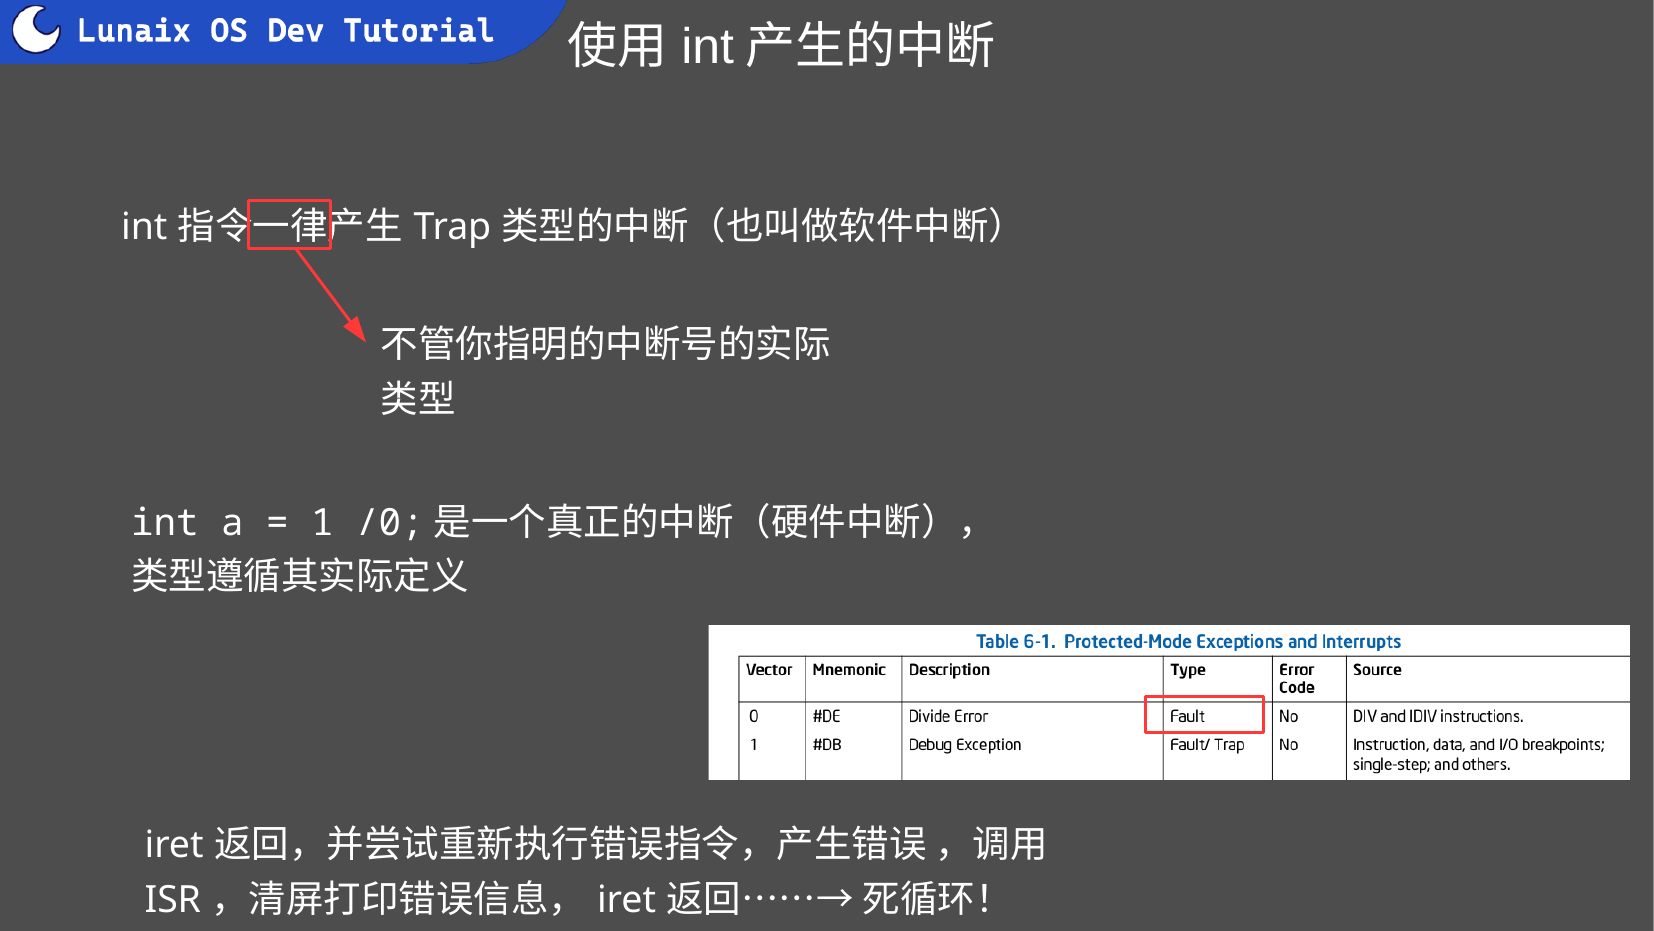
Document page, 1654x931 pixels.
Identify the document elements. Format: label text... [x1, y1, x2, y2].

text_box int指令一律产生Trap类型的中断（也叫做软件中断） [106, 188, 1063, 272]
text_box 不管你指明的中断号的实际类型 [366, 307, 875, 431]
picture [0, 0, 1654, 931]
text_box int a = 1 /0;是一个真正的中断（硬件中断）， 类型遵循其实际定义 [116, 484, 1016, 625]
text_box iret返回，并尝试重新执行错误指令，产生错误 ，调用ISR，清屏打印错误信息，iret返回……→ 死循环！ [129, 806, 1134, 931]
text_box int指令一律产生Trap类型的中断（也叫做软件中断） [250, 202, 329, 247]
title 使用int产生的中断 [566, 0, 1654, 83]
